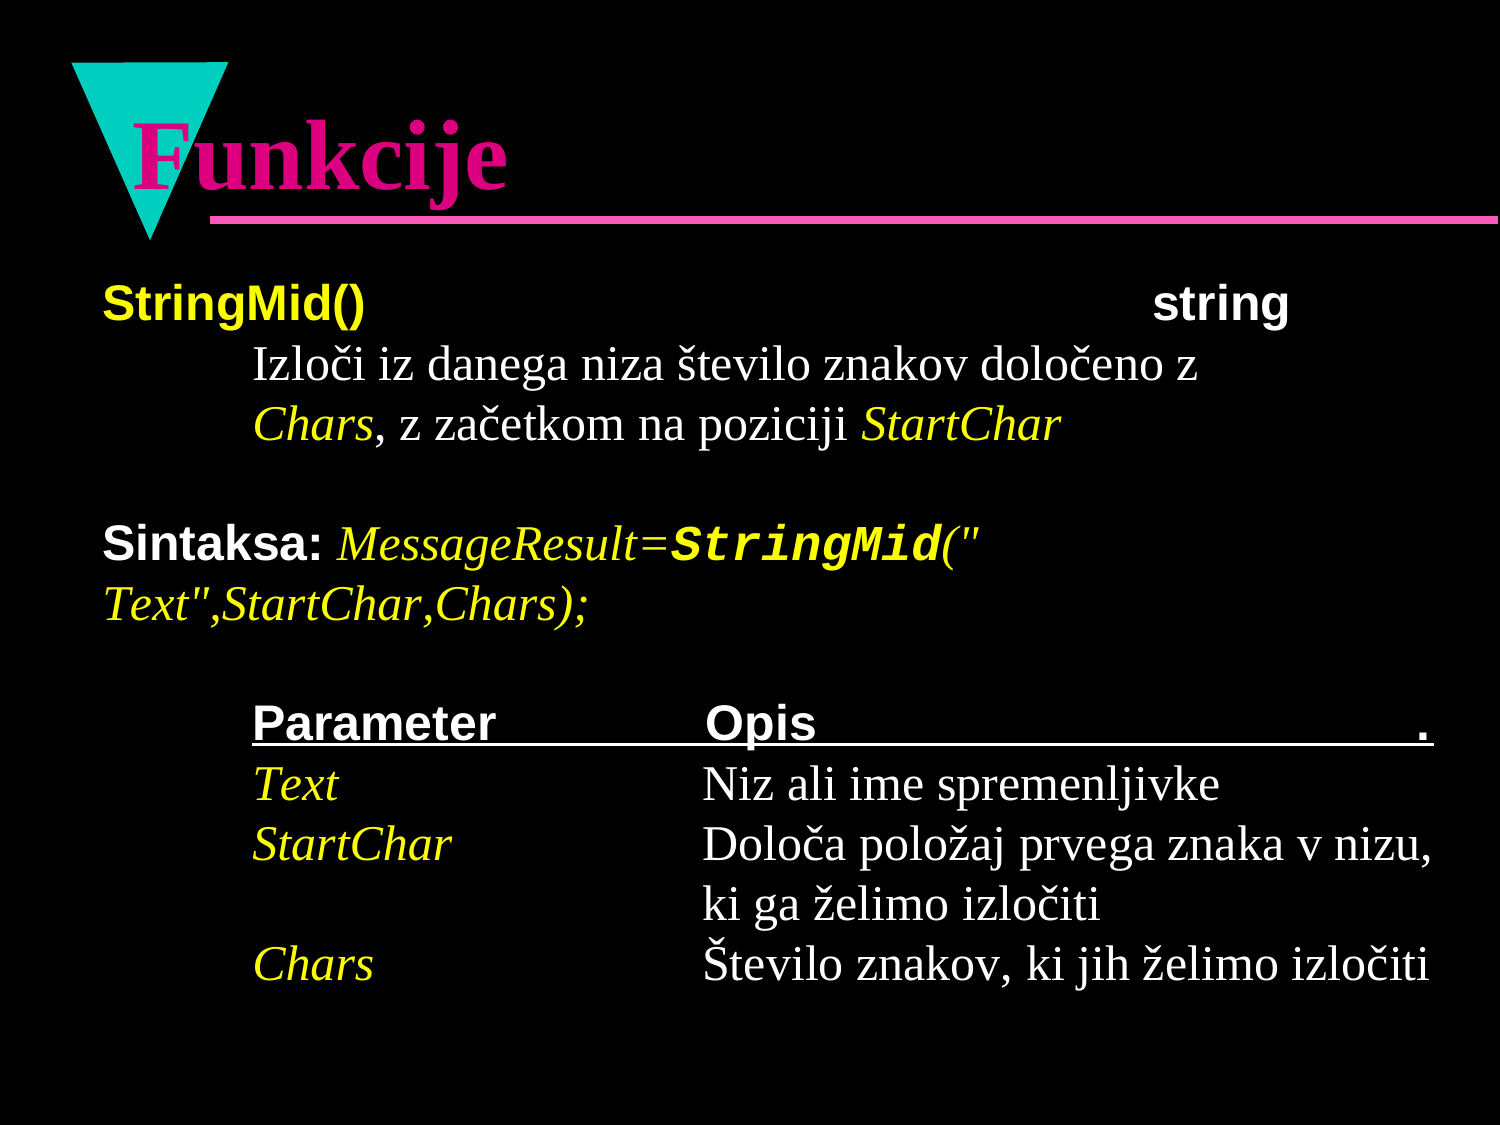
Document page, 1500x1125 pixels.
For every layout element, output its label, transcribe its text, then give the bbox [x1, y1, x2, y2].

text_box StringMid() string Izloči iz danega niza število znakov določeno z Chars, z začetkom na poziciji StartChar Sintaksa: MessageResult=StringMid(" Text",StartChar,Chars); Parameter Opis . Text Niz ali ime spremenljivke StartChar Določa položaj prvega znaka v nizu, ki ga želimo izločiti Chars Število znakov, ki jih želimo izločiti [87, 262, 1463, 1058]
title Funkcije [117, 63, 1500, 251]
